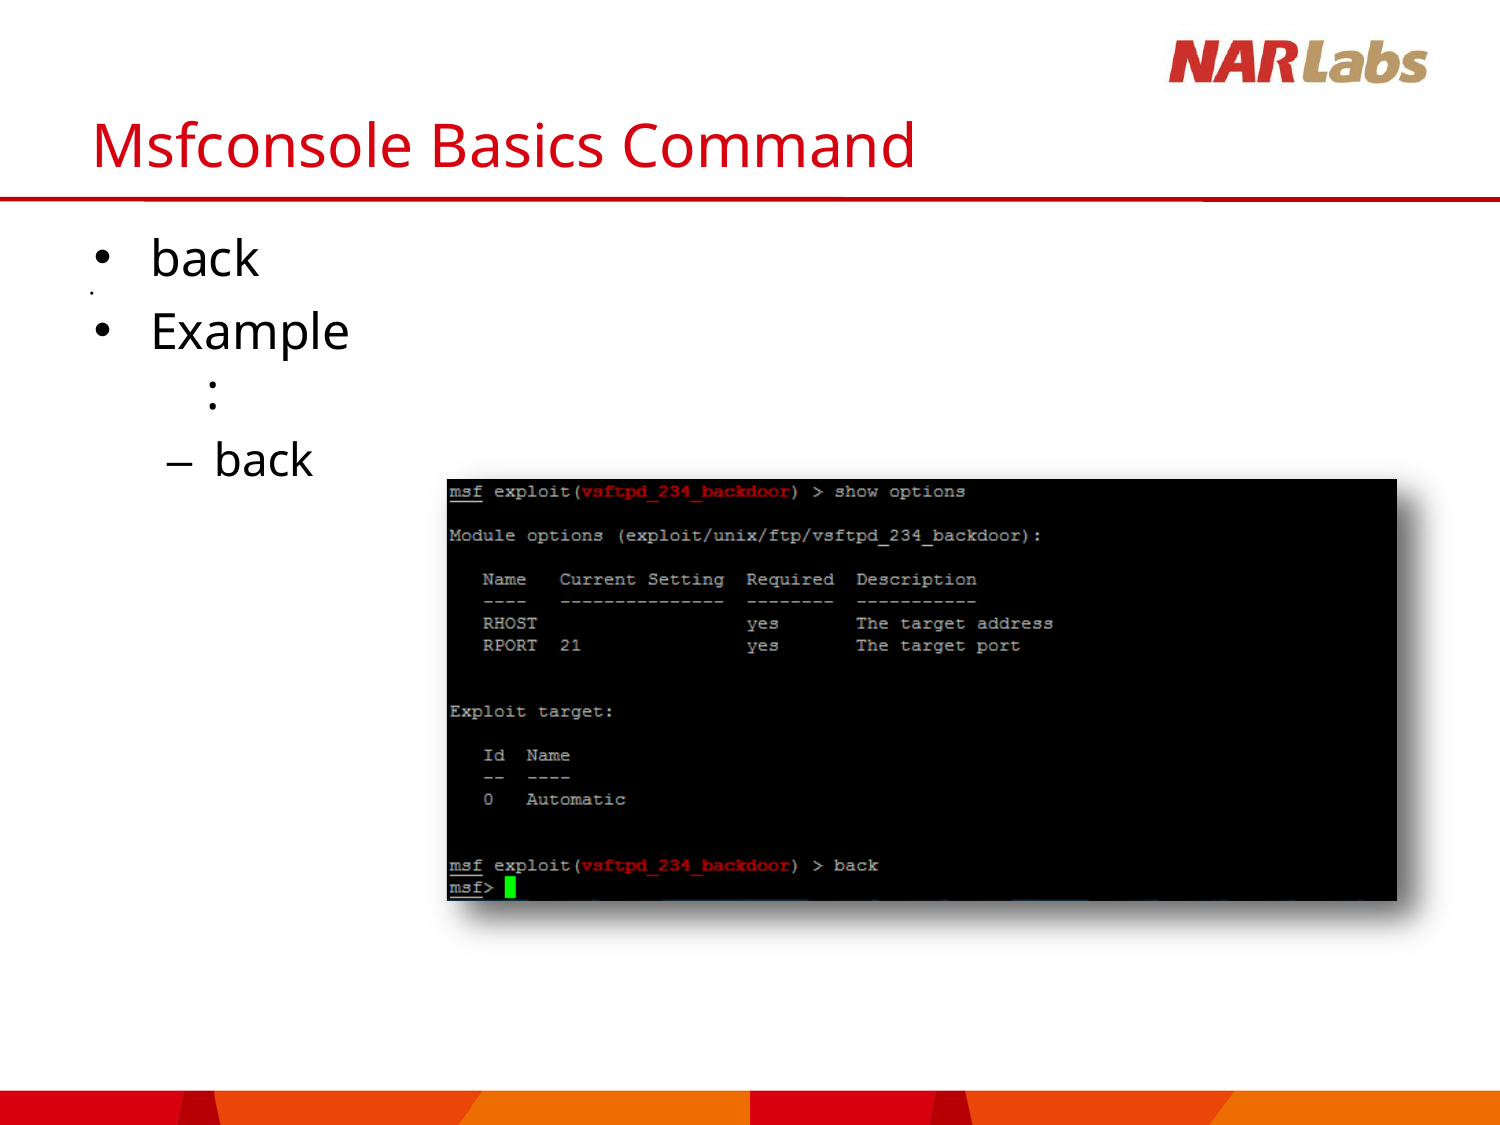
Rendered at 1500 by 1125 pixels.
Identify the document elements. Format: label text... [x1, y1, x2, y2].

text_box back Example: – back [89, 226, 360, 426]
text_box [415, 448, 1461, 965]
title Msfconsole Basics Command [89, 107, 1411, 189]
